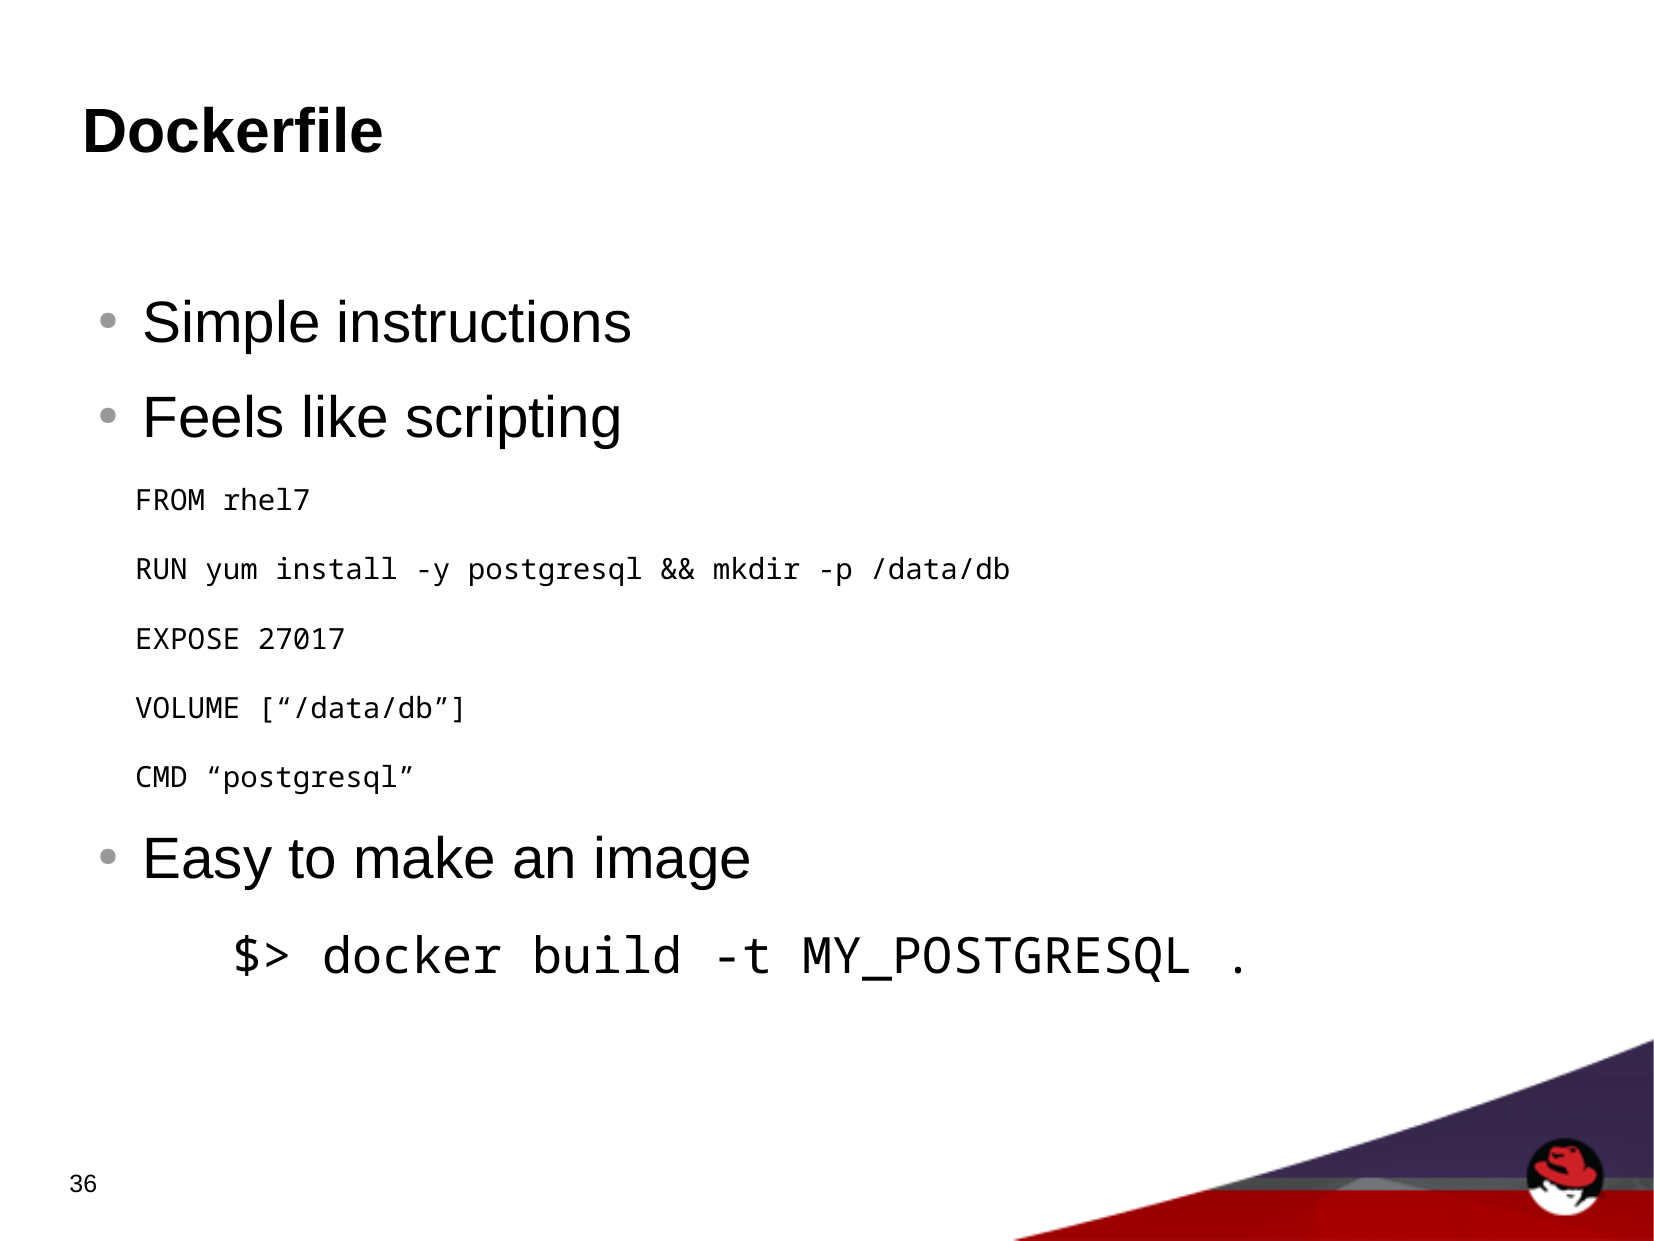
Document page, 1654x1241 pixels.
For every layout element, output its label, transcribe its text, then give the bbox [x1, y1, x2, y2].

list Simple instructions Feels like scripting FROM rhel7 RUN yum install -y postgresql && mkdir -p /data/db EXPOSE 27017 VOLUME [“/data/db”] CMD “postgresql” Easy to make an image $> docker build -t MY_POSTGRESQL . [82, 290, 1571, 995]
title Dockerfile [82, 37, 1571, 226]
picture [1012, 1036, 1654, 1241]
